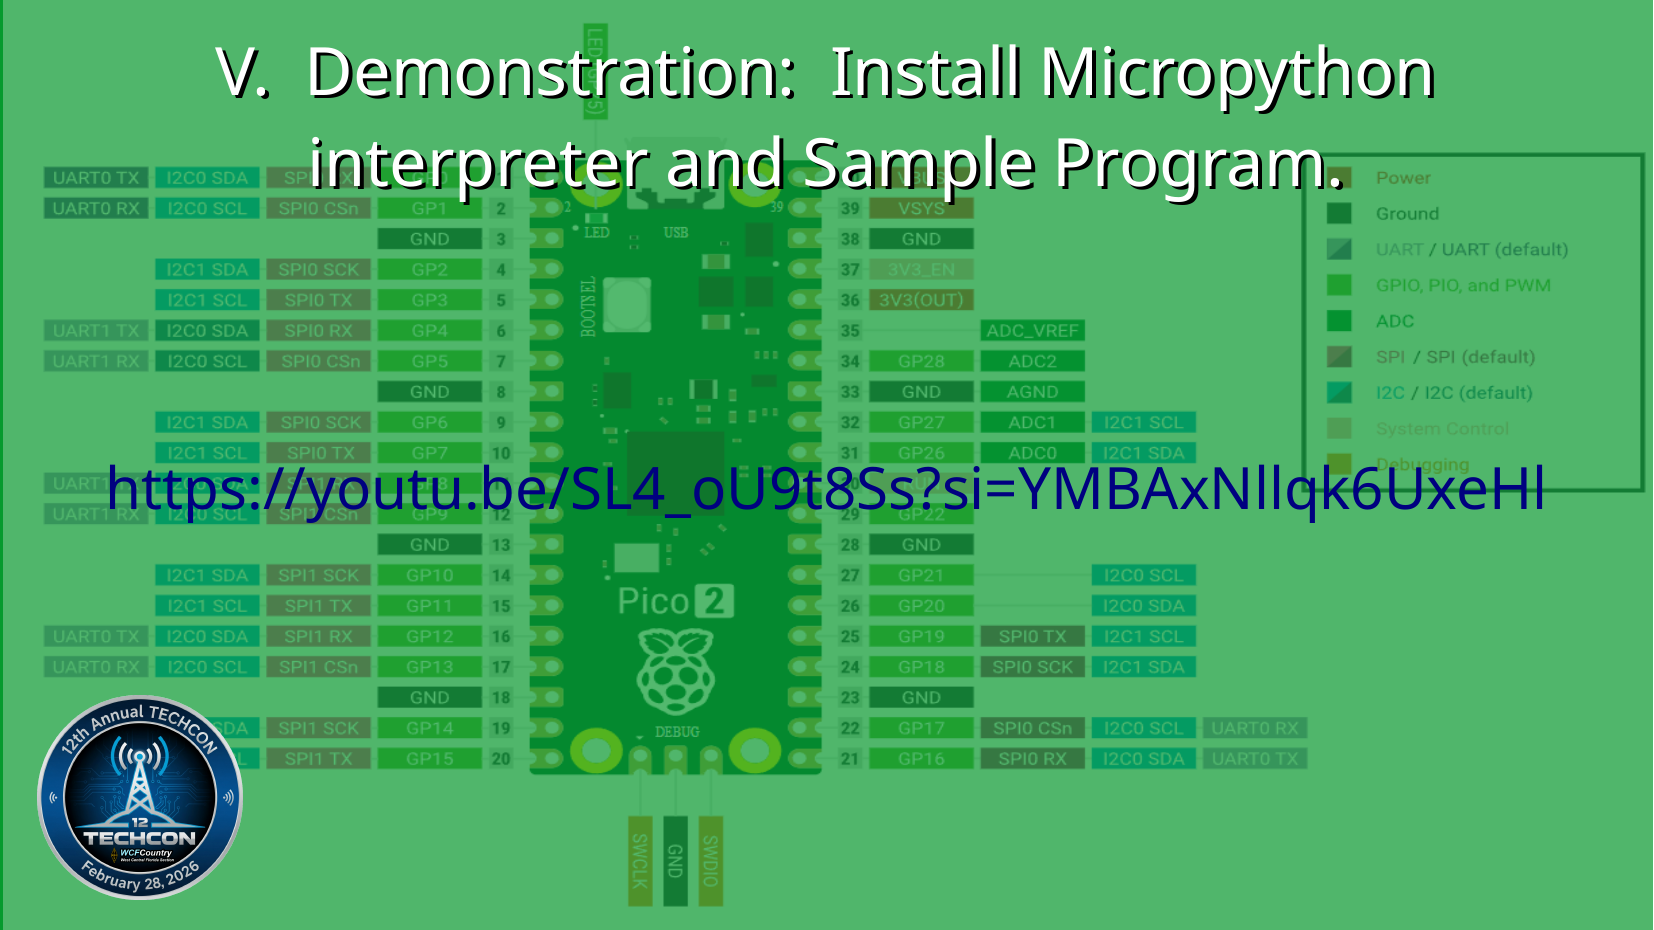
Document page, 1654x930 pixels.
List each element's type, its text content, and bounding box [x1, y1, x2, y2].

picture [37, 695, 243, 900]
title V. Demonstration: Install Micropython interpreter and Sample Program. [82, 29, 1571, 200]
list https://youtu.be/SL4_oU9t8Ss?si=YMBAxNllqk6UxeHl [82, 217, 1571, 757]
